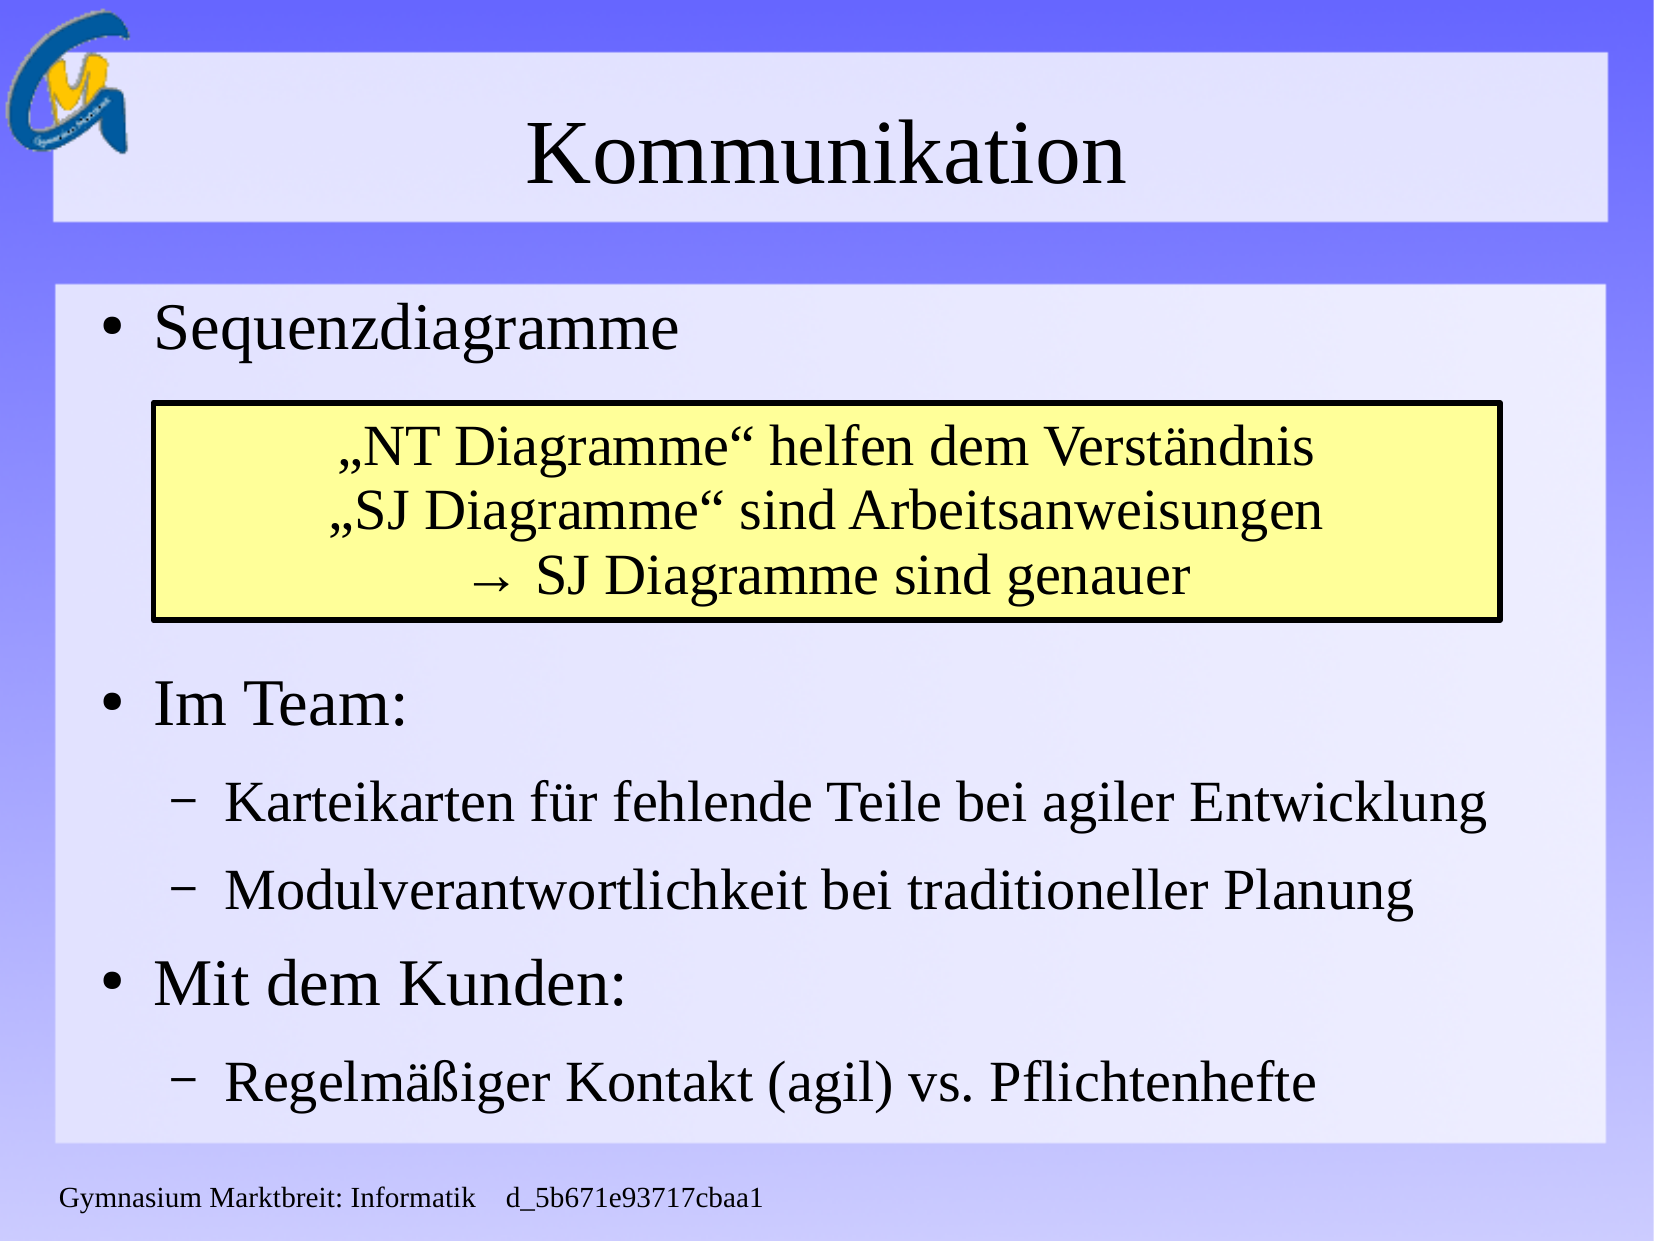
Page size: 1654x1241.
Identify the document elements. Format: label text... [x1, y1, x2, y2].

title Kommunikation [82, 49, 1571, 257]
picture [0, 0, 1654, 1241]
list Sequenzdiagramme [82, 290, 1571, 634]
list Im Team: Karteikarten für fehlende Teile bei agiler Entwicklung Modulverantwortlichkeit bei traditioneller Planung Mit dem Kunden: Regelmäßiger Kontakt (agil) vs. Pflichtenhefte [82, 665, 1571, 1117]
text_box „NT Diagramme“ helfen dem Verständnis „SJ Diagramme“ sind Arbeitsanweisungen → SJ Diagramme sind genauer [153, 402, 1501, 621]
